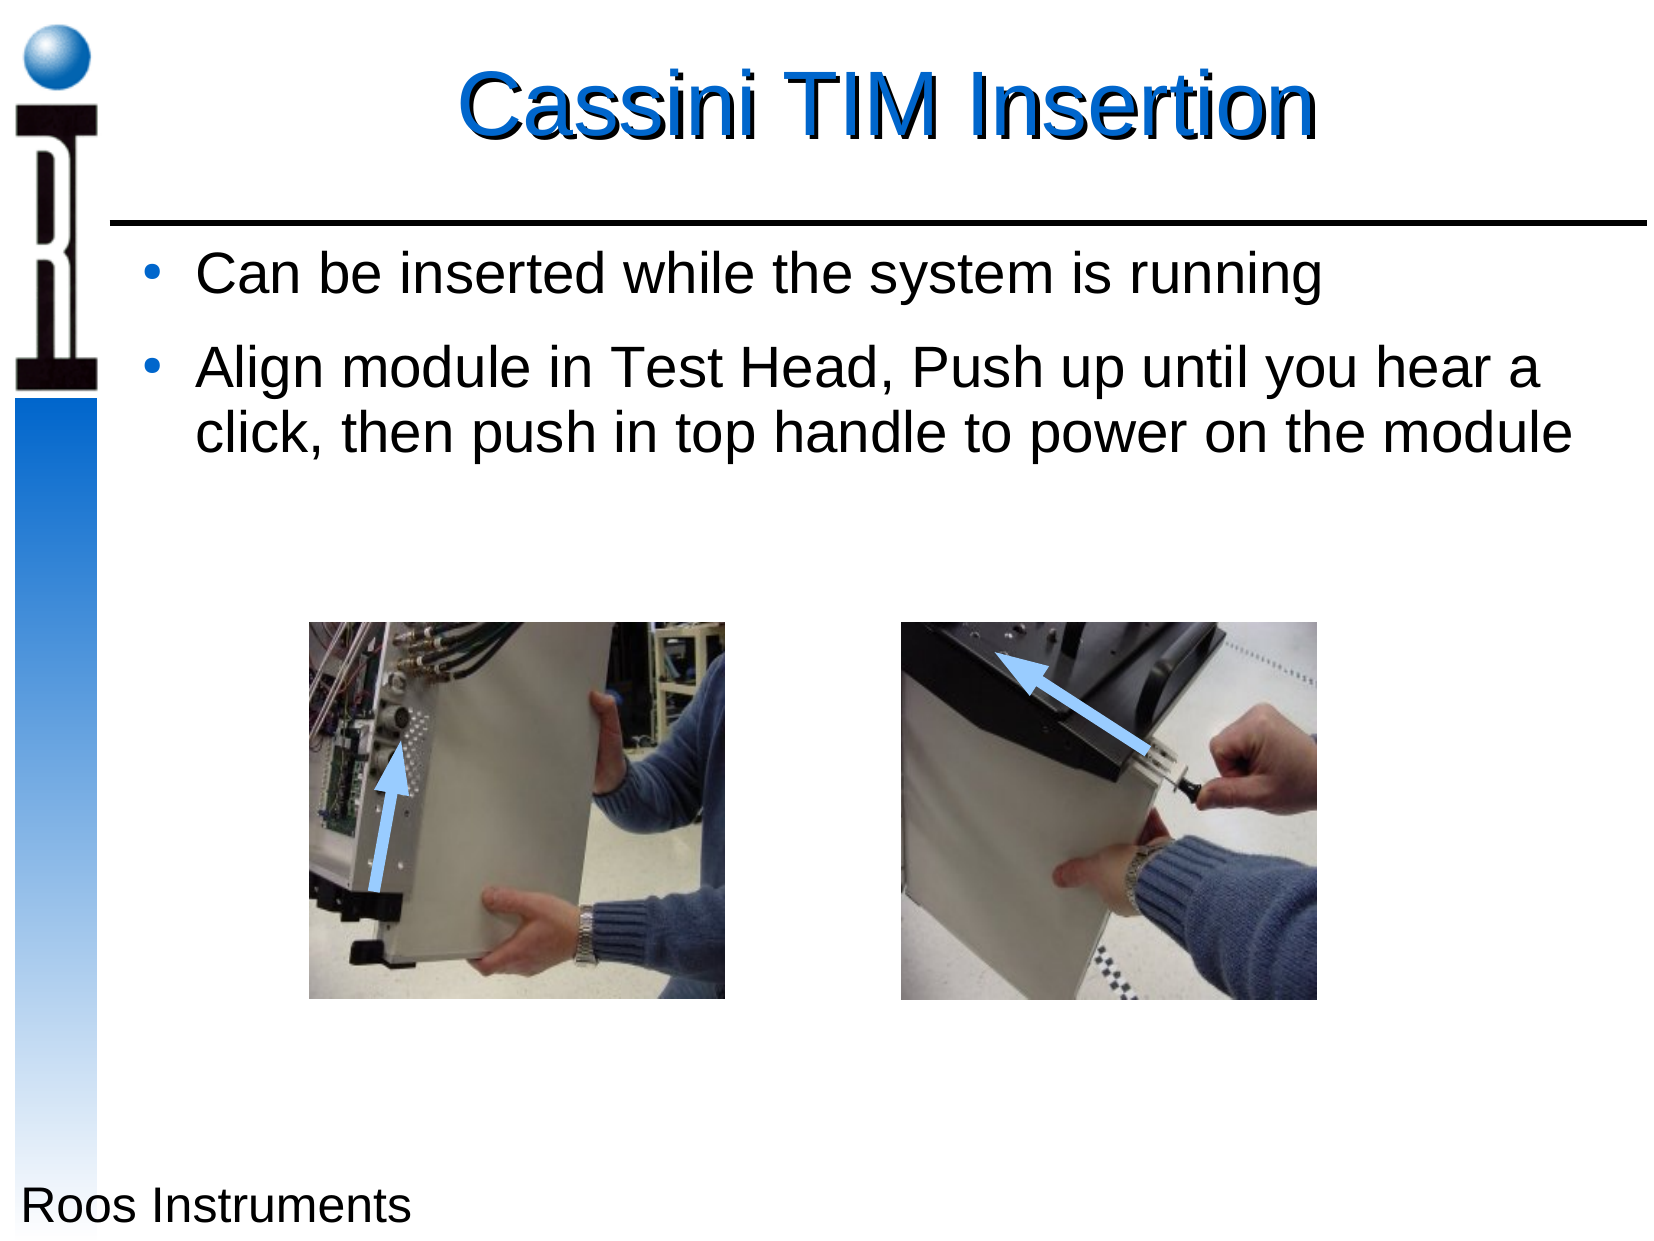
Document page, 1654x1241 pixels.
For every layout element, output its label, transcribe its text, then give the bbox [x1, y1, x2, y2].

picture [11, 20, 103, 398]
list Can be inserted while the system is running Align module in Test Head, Push up until you hear a click, then push in top handle to power on the module [124, 240, 1654, 531]
picture [901, 622, 1317, 1000]
title Cassini TIM Insertion [121, 0, 1654, 208]
picture [309, 622, 725, 999]
